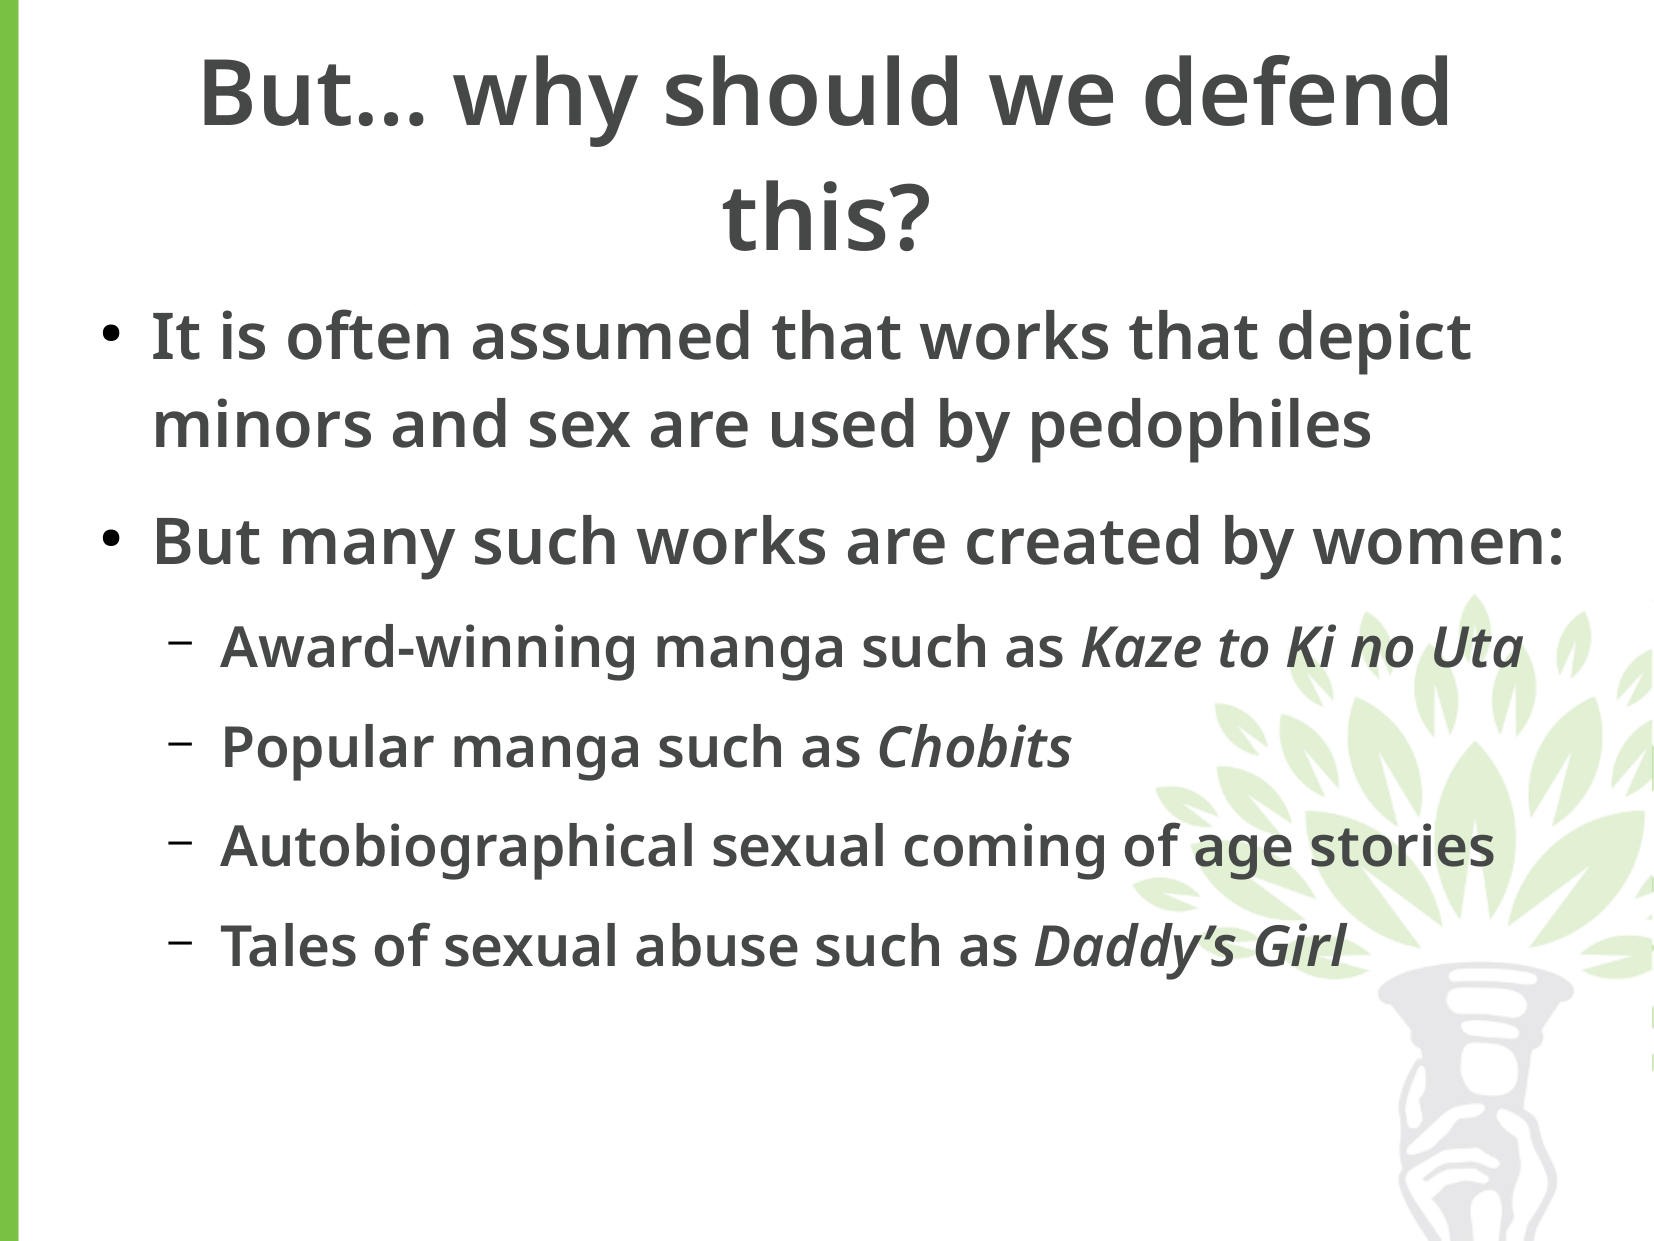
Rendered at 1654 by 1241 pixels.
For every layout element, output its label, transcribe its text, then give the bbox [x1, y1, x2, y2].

list It is often assumed that works that depict minors and sex are used by pedophiles But many such works are created by women: Award-winning manga such as Kaze to Ki no Uta Popular manga such as Chobits Autobiographical sexual coming of age stories Tales of sexual abuse such as Daddy’s Girl [82, 290, 1571, 1010]
picture [0, 0, 1654, 1241]
title But… why should we defend this? [82, 49, 1571, 257]
